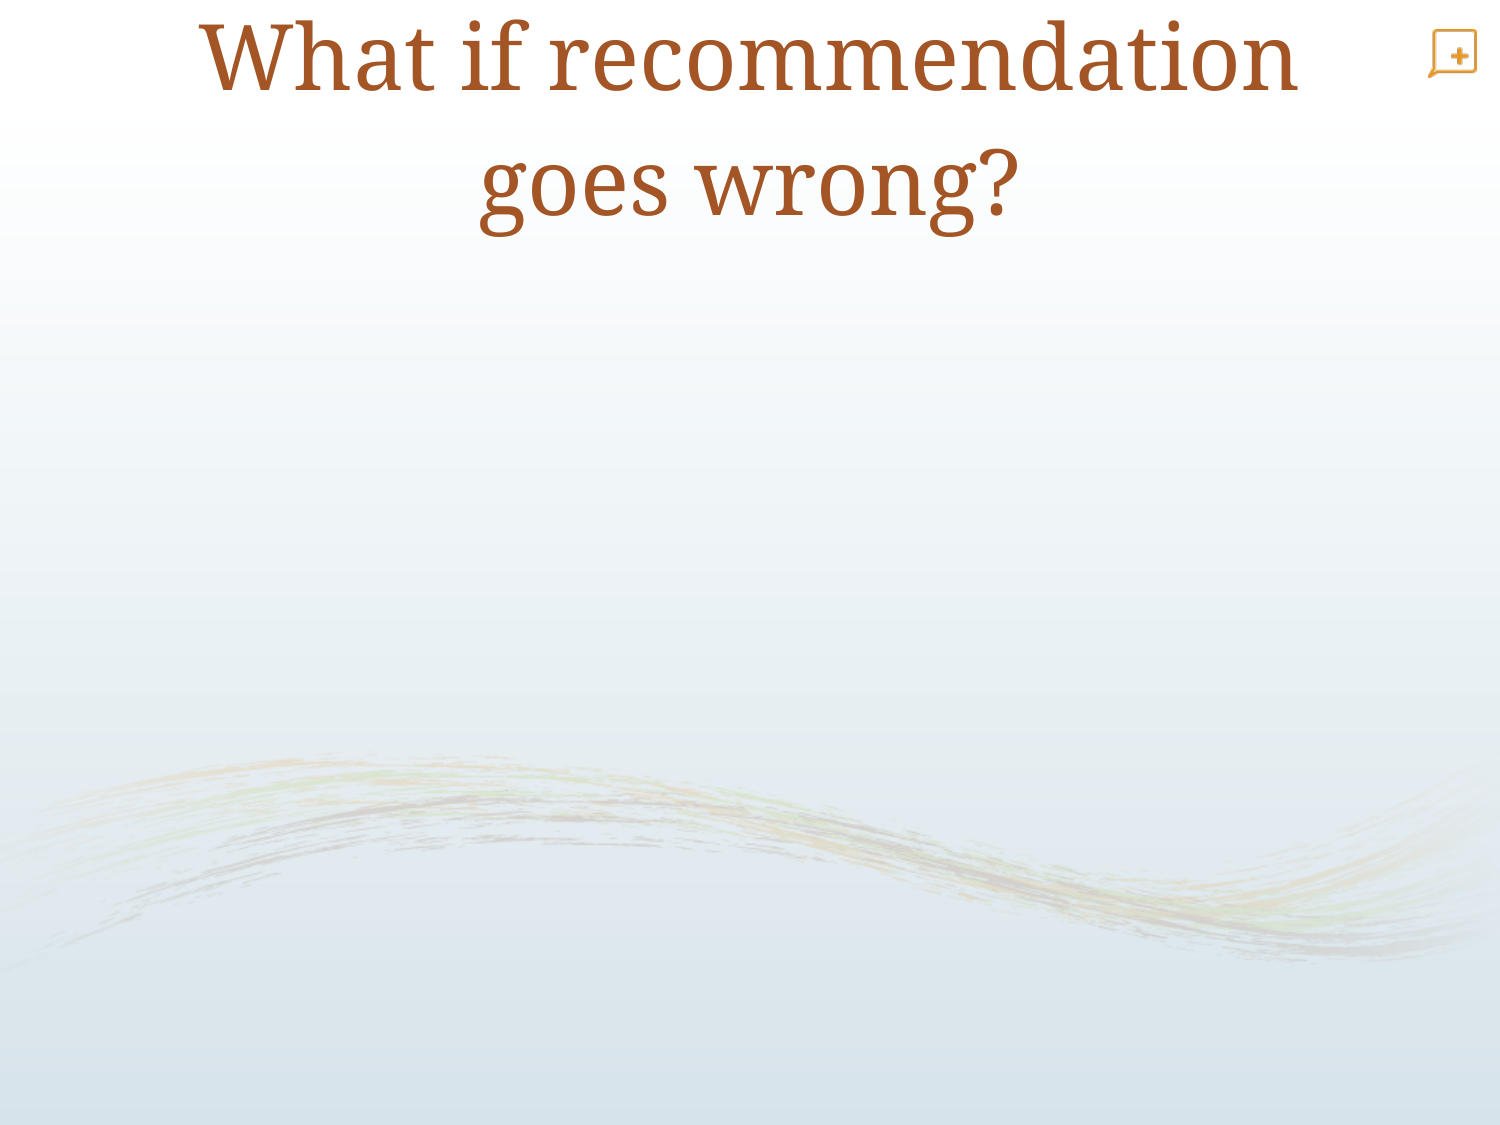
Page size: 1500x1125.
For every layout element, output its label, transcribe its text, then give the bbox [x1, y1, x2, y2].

title What if recommendation goes wrong? [112, 0, 1388, 244]
picture [0, 0, 1500, 1125]
